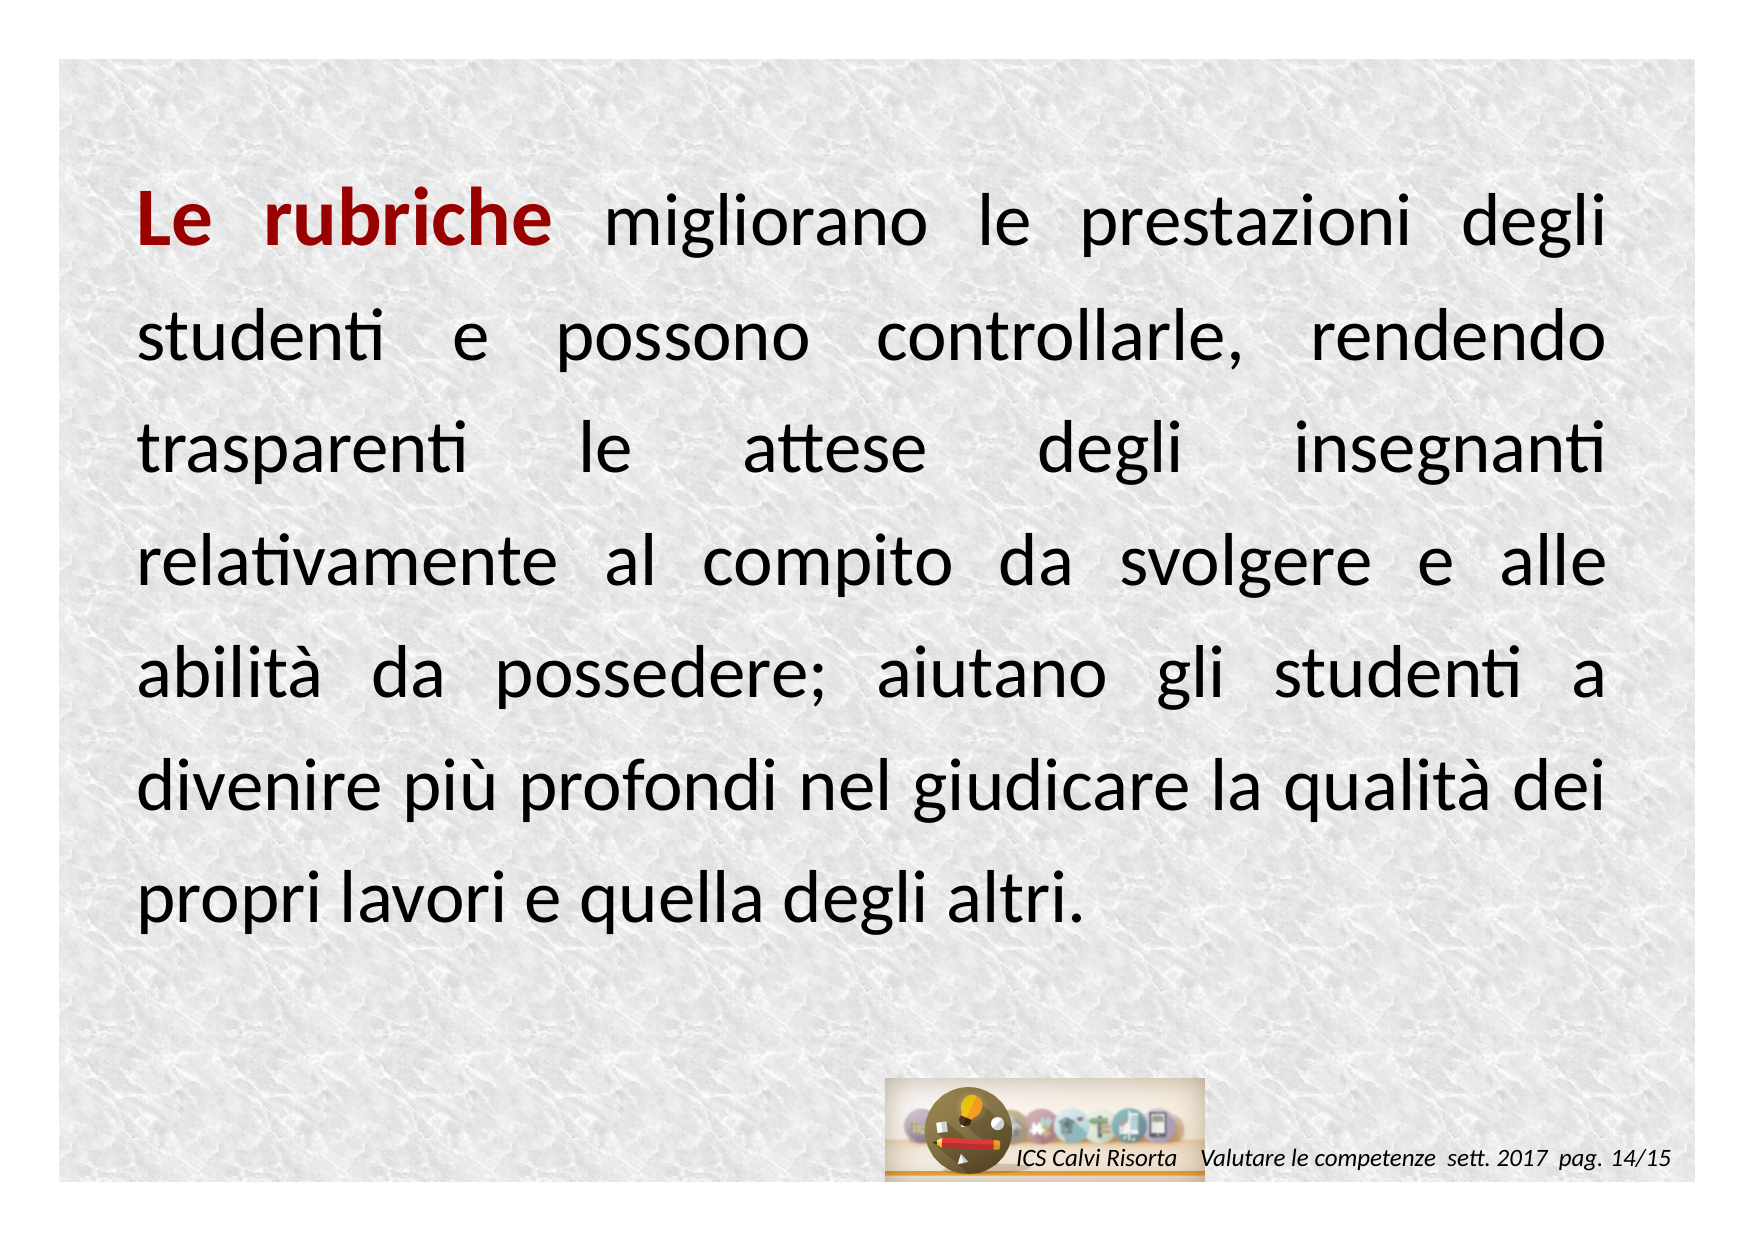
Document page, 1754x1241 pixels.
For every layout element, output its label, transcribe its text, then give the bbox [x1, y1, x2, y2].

picture [59, 59, 1695, 1182]
list Le rubriche migliorano le prestazioni degli studenti e possono controllarle, rendendo trasparenti le attese degli insegnanti relativamente al compito da svolgere e alle abilità da possedere; aiutano gli studenti a divenire più profondi nel giudicare la qualità dei propri lavori e quella degli altri. [136, 141, 1609, 1070]
